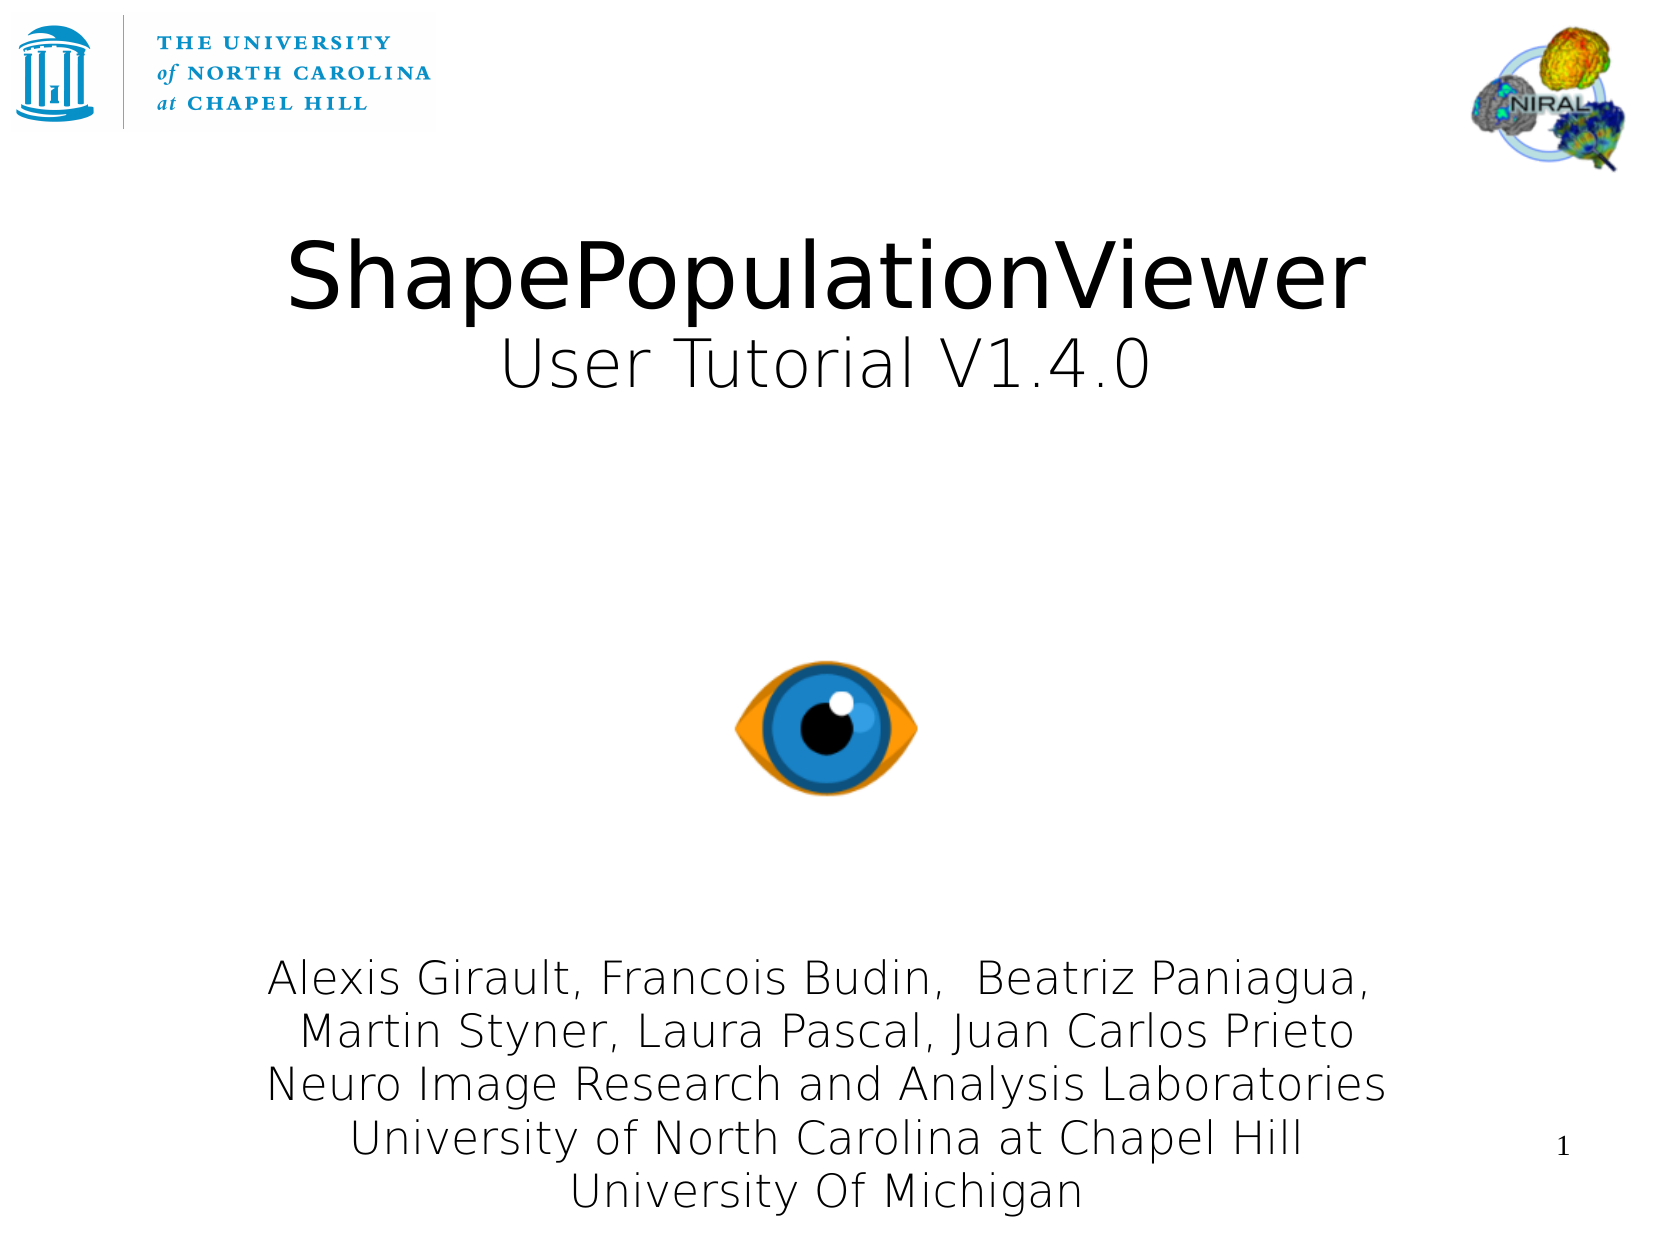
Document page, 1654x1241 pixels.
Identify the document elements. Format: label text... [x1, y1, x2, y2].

picture [1465, 24, 1636, 174]
picture [724, 650, 929, 803]
picture [11, 12, 436, 132]
title ShapePopulationViewer [82, 173, 1571, 247]
subtitle User Tutorial V1.4.0 Alexis Girault, Francois Budin, Beatriz Paniagua, Martin Styner, Laura Pascal, Juan Carlos Prieto Neuro Image Research and Analysis Laboratories University of North Carolina at Chapel Hill University Of Michigan [82, 247, 1571, 1241]
